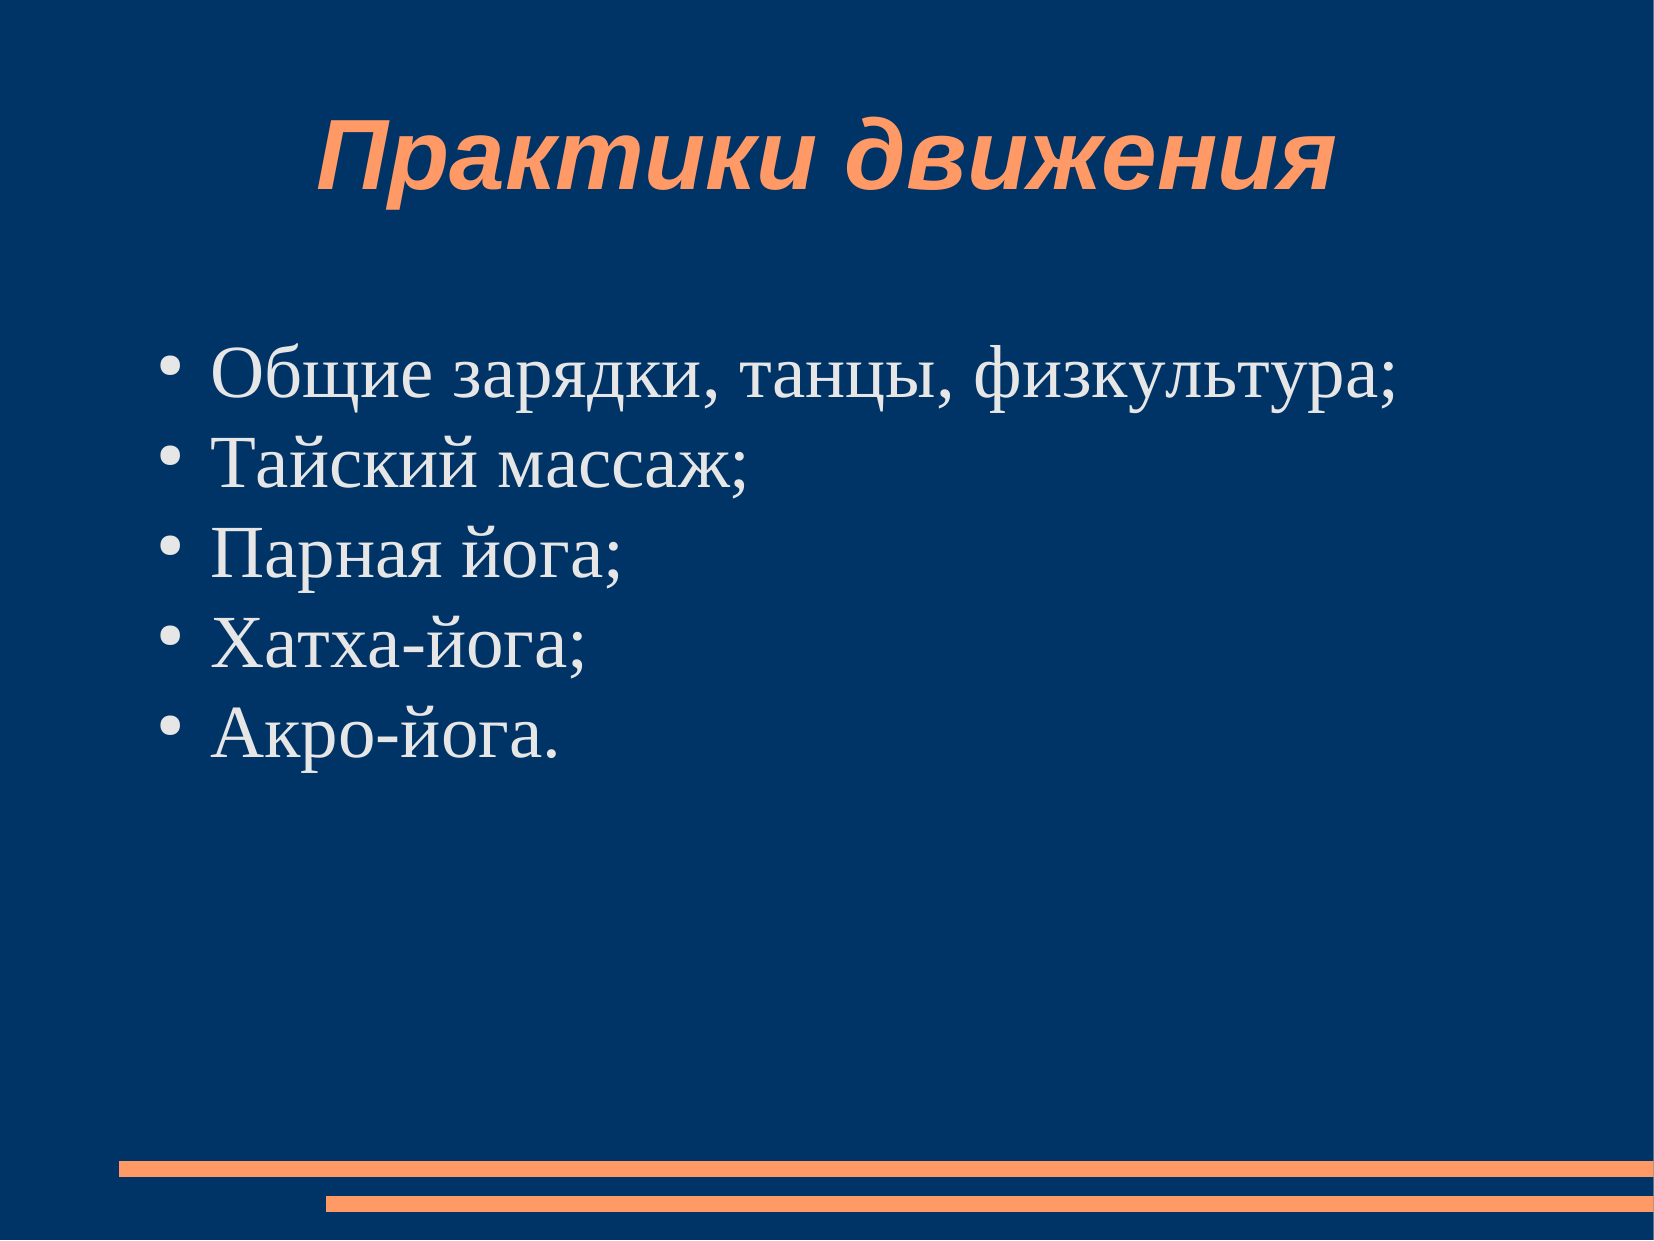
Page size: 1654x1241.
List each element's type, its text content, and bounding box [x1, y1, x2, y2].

list Общие зарядки, танцы, физкультура; Тайский массаж; Парная йога; Хатха-йога; Акро-йога. [121, 322, 1561, 1132]
title Практики движения [121, 46, 1534, 254]
